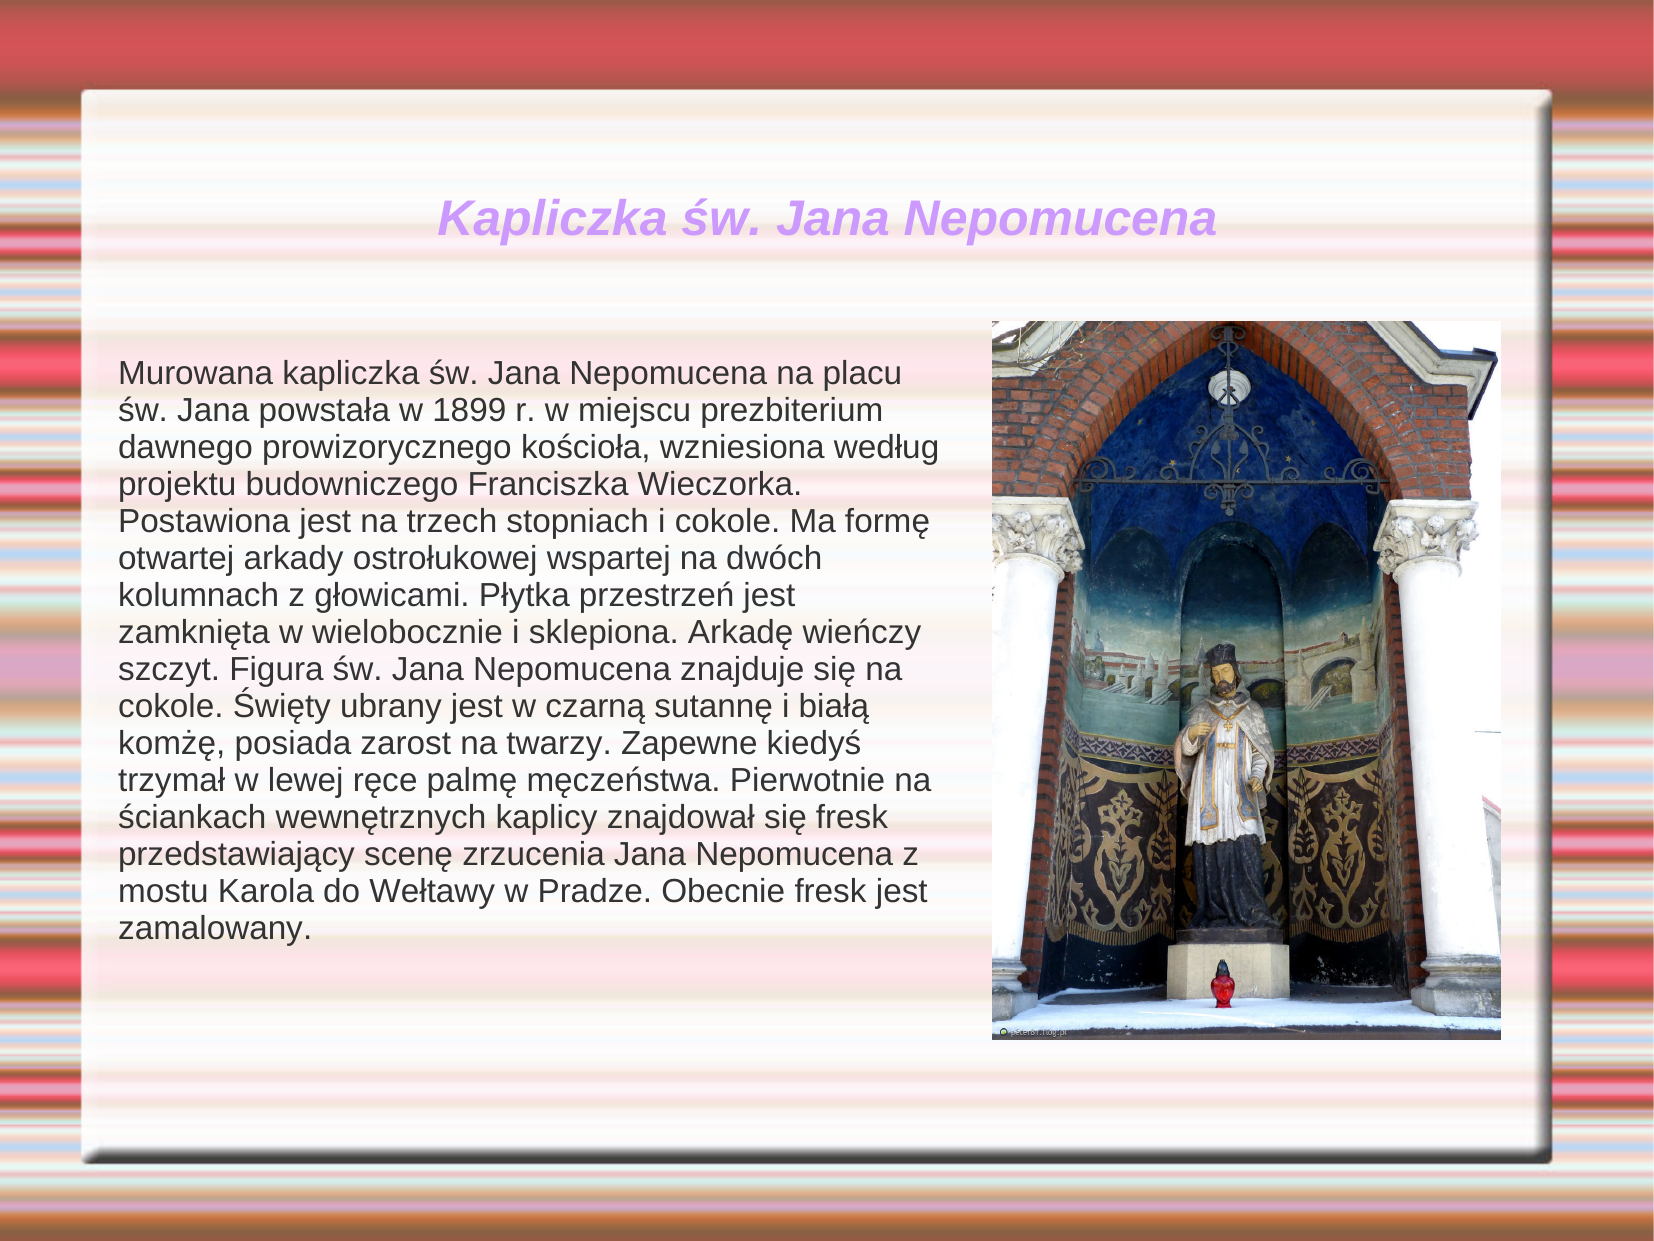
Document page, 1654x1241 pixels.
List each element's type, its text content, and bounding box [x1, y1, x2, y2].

list Murowana kapliczka św. Jana Nepomucena na placu św. Jana powstała w 1899 r. w miejscu prezbiterium dawnego prowizorycznego kościoła, wzniesiona według projektu budowniczego Franciszka Wieczorka. Postawiona jest na trzech stopniach i cokole. Ma formę otwartej arkady ostrołukowej wspartej na dwóch kolumnach z głowicami. Płytka przestrzeń jest zamknięta w wielobocznie i sklepiona. Arkadę wieńczy szczyt. Figura św. Jana Nepomucena znajduje się na cokole. Święty ubrany jest w czarną sutannę i białą komżę, posiada zarost na twarzy. Zapewne kiedyś trzymał w lewej ręce palmę męczeństwa. Pierwotnie na ściankach wewnętrznych kaplicy znajdował się fresk przedstawiający scenę zrzucenia Jana Nepomucena z mostu Karola do Wełtawy w Pradze. Obecnie fresk jest zamalowany. [118, 354, 950, 1055]
picture [0, 0, 1654, 1241]
title Kapliczka św. Jana Nepomucena [121, 114, 1534, 322]
